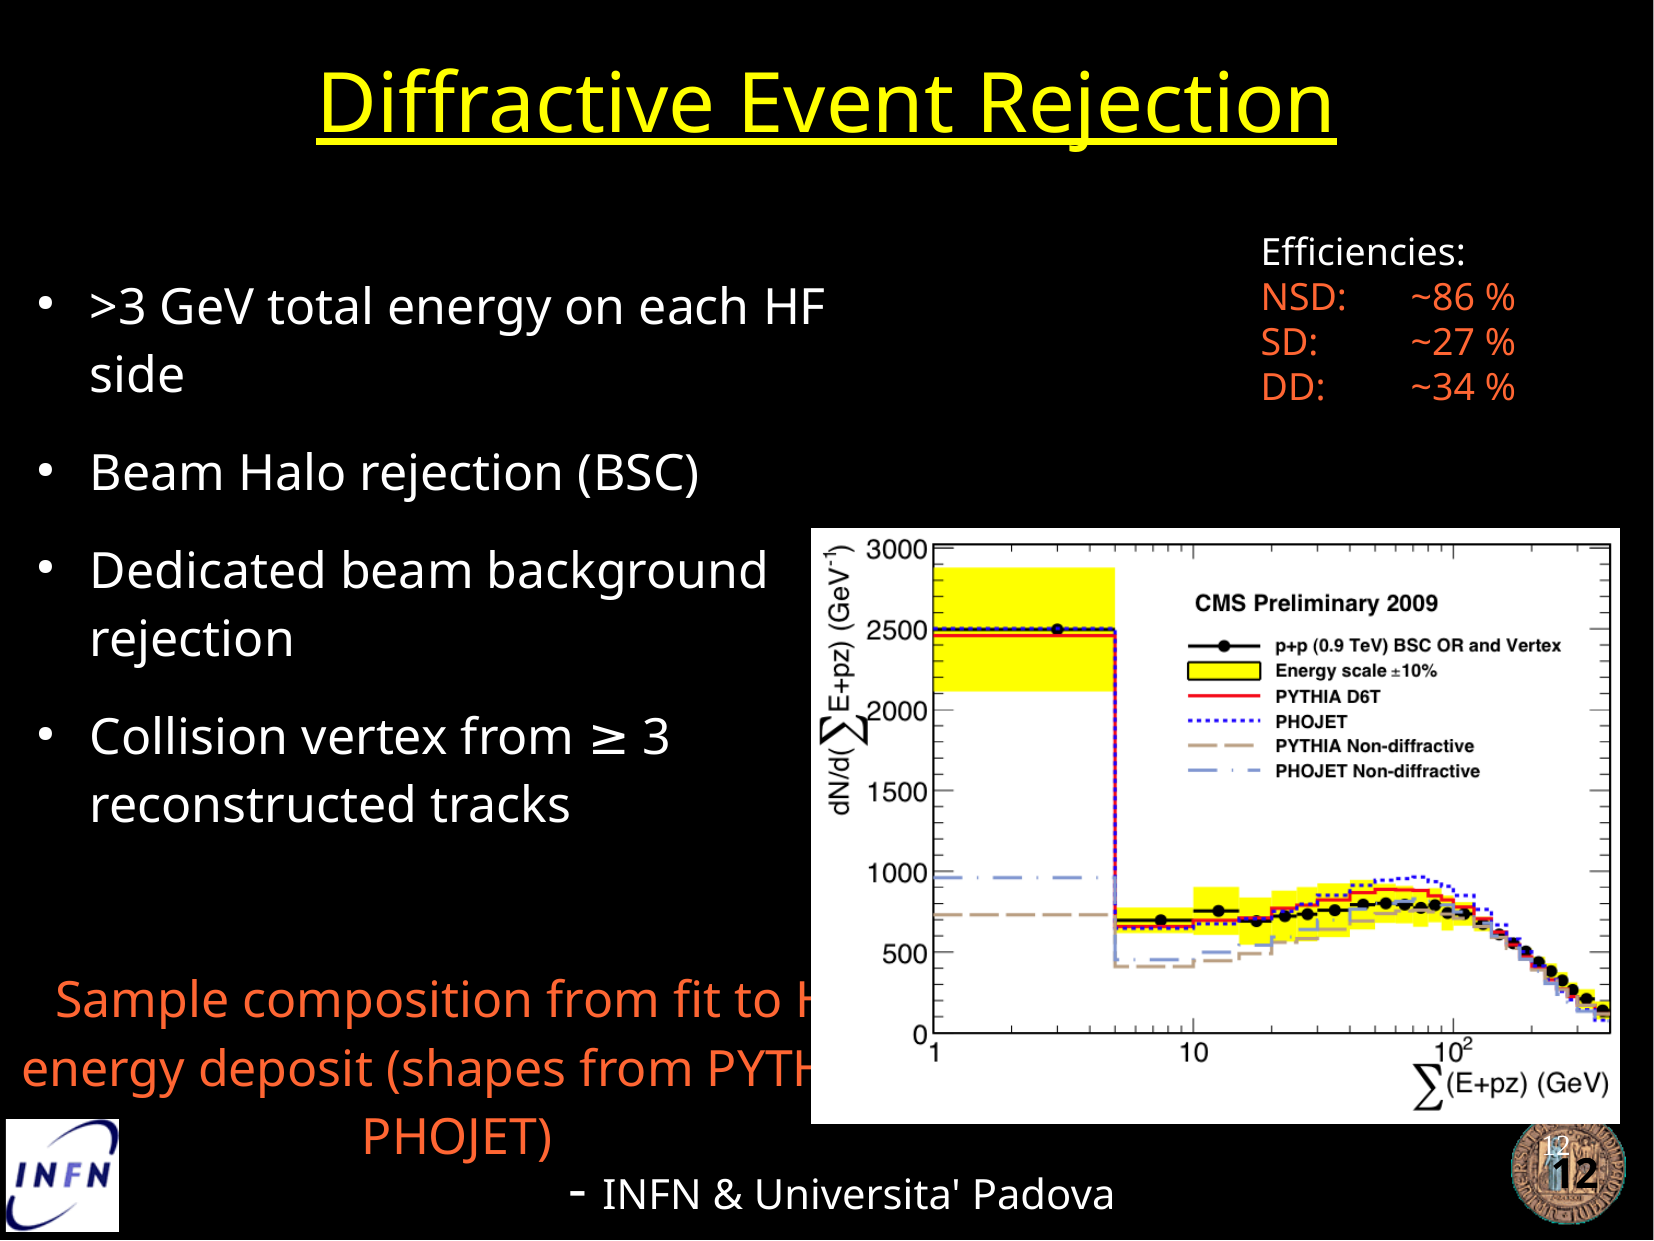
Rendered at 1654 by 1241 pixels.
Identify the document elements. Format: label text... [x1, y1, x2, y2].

list >3 GeV total energy on each HF side Beam Halo rejection (BSC) Dedicated beam background rejection Collision vertex from ≥ 3 reconstructed tracks Sample composition from fit to HF energy deposit (shapes from PYTHIA, PHOJET) [18, 202, 896, 1146]
picture [811, 528, 1626, 1226]
title Diffractive Event Rejection [82, 43, 1571, 157]
picture [5, 1119, 119, 1232]
text_box Efficiencies: NSD: ~86 % SD: ~27 % DD: ~34 % [1245, 220, 1531, 417]
